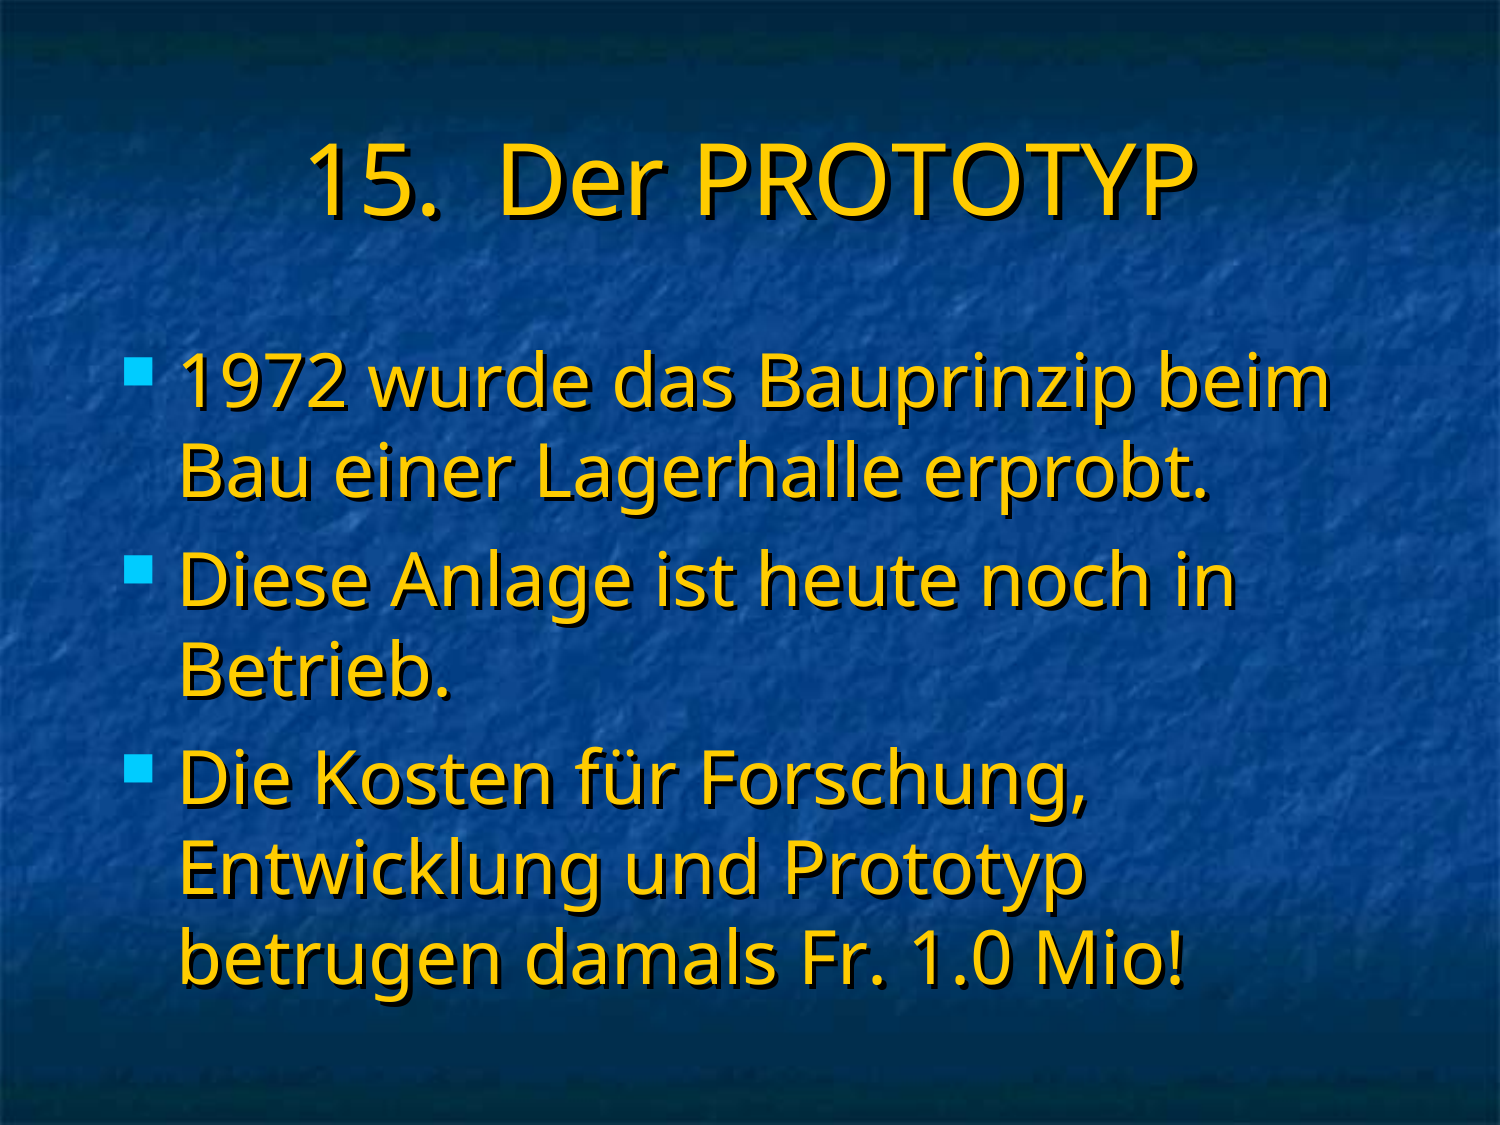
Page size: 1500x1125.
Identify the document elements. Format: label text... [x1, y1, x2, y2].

picture [0, 0, 1500, 1125]
title 15. Der PROTOTYP [75, 62, 1426, 288]
list 1972 wurde das Bauprinzip beim Bau einer Lagerhalle erprobt. Diese Anlage ist heute noch in Betrieb. Die Kosten für Forschung, Entwicklung und Prototyp betrugen damals Fr. 1.0 Mio! [105, 324, 1395, 1094]
